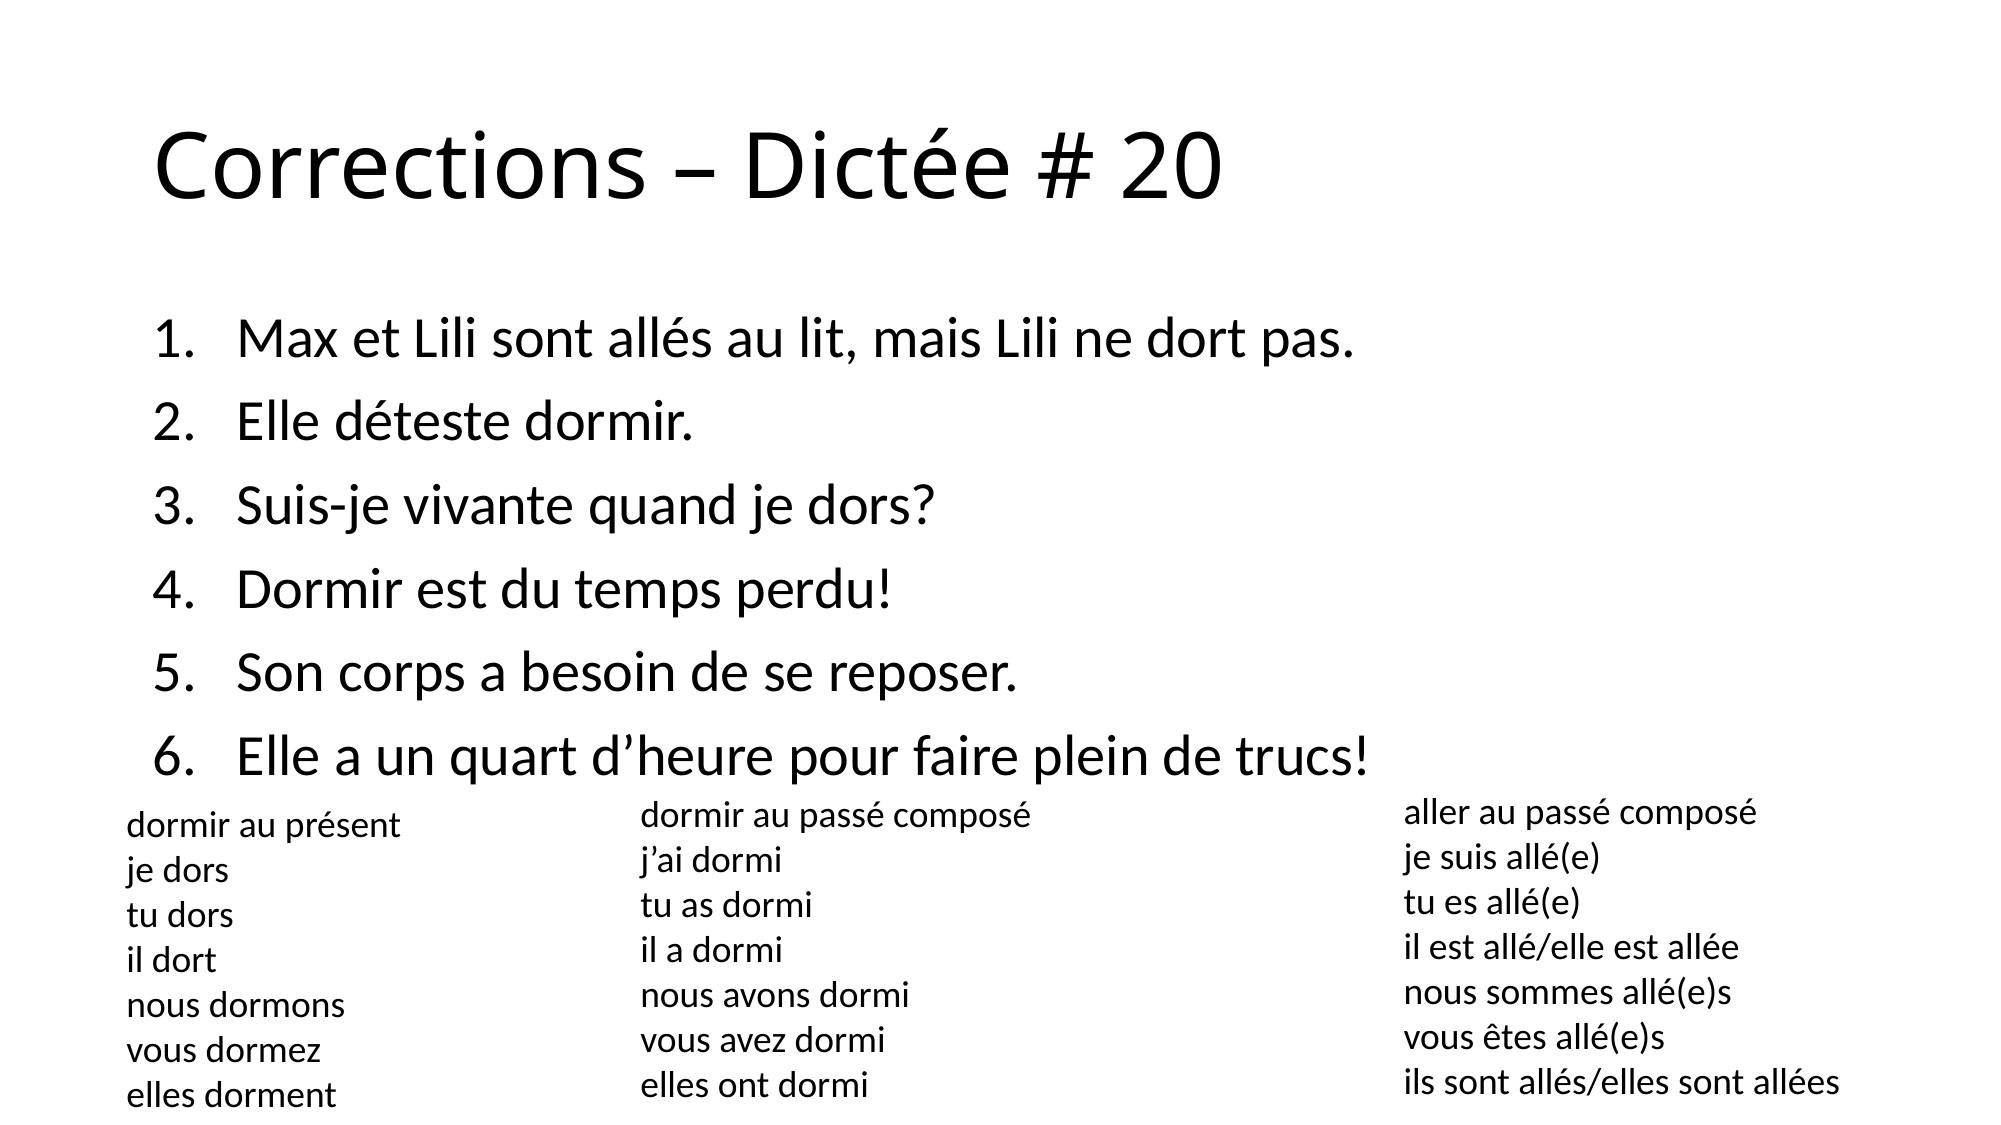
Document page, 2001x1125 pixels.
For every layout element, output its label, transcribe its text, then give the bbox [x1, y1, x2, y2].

list Max et Lili sont allés au lit, mais Lili ne dort pas. Elle déteste dormir. Suis-je vivante quand je dors? Dormir est du temps perdu! Son corps a besoin de se reposer. Elle a un quart d’heure pour faire plein de trucs! [137, 299, 1863, 1014]
text_box dormir au présent je dors tu dors il dort nous dormons vous dormez elles dorment [111, 792, 500, 1125]
text_box aller au passé composé je suis allé(e) tu es allé(e) il est allé/elle est allée nous sommes allé(e)s vous êtes allé(e)s ils sont allés/elles sont allées [1389, 779, 2000, 1110]
text_box dormir au passé composé j’ai dormi tu as dormi il a dormi nous avons dormi vous avez dormi elles ont dormi [626, 782, 1626, 1113]
title Corrections – Dictée # 20 [137, 59, 1863, 278]
